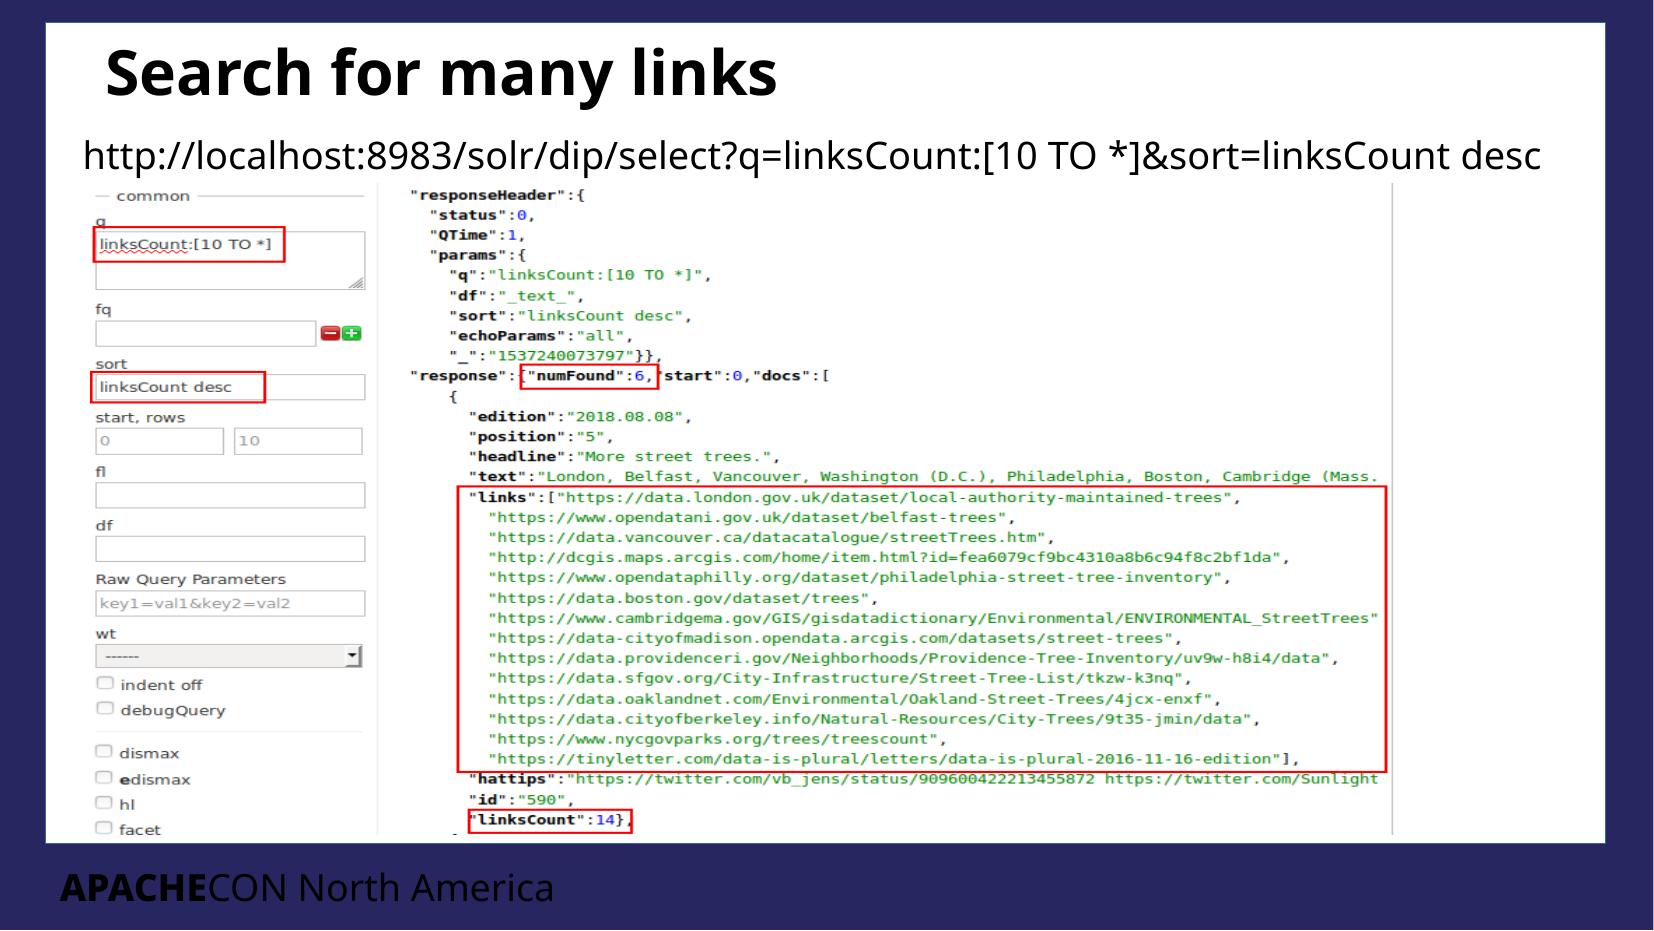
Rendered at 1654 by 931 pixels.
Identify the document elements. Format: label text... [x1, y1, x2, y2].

picture [90, 183, 1396, 835]
title Search for many links [105, 32, 1546, 110]
list http://localhost:8983/solr/dip/select?q=linksCount:[10 TO *]&sort=linksCount desc [82, 128, 1571, 193]
